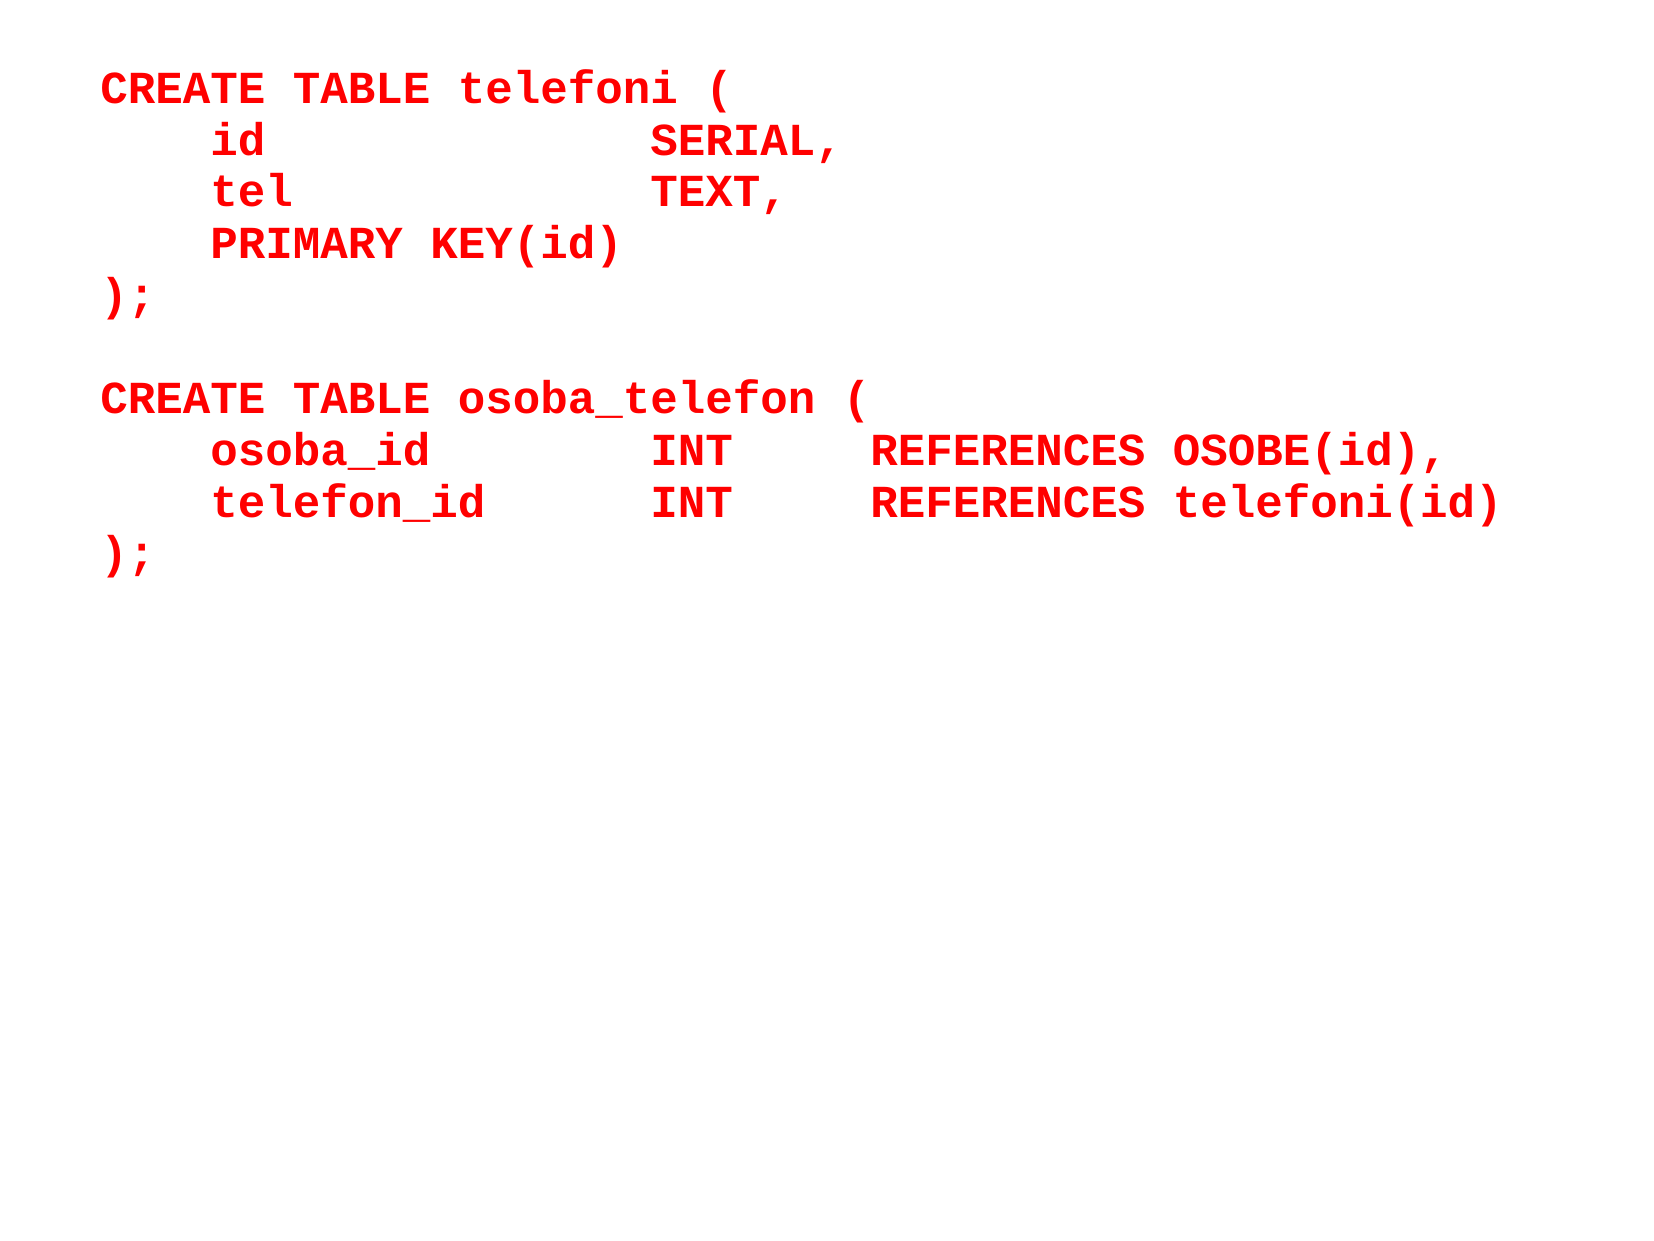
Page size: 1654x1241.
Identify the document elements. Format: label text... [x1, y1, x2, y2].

list CREATE TABLE telefoni ( id SERIAL, tel TEXT, PRIMARY KEY(id) ); CREATE TABLE osoba_telefon ( osoba_id INT REFERENCES OSOBE(id), telefon_id INT REFERENCES telefoni(id) ); [82, 59, 1571, 1236]
